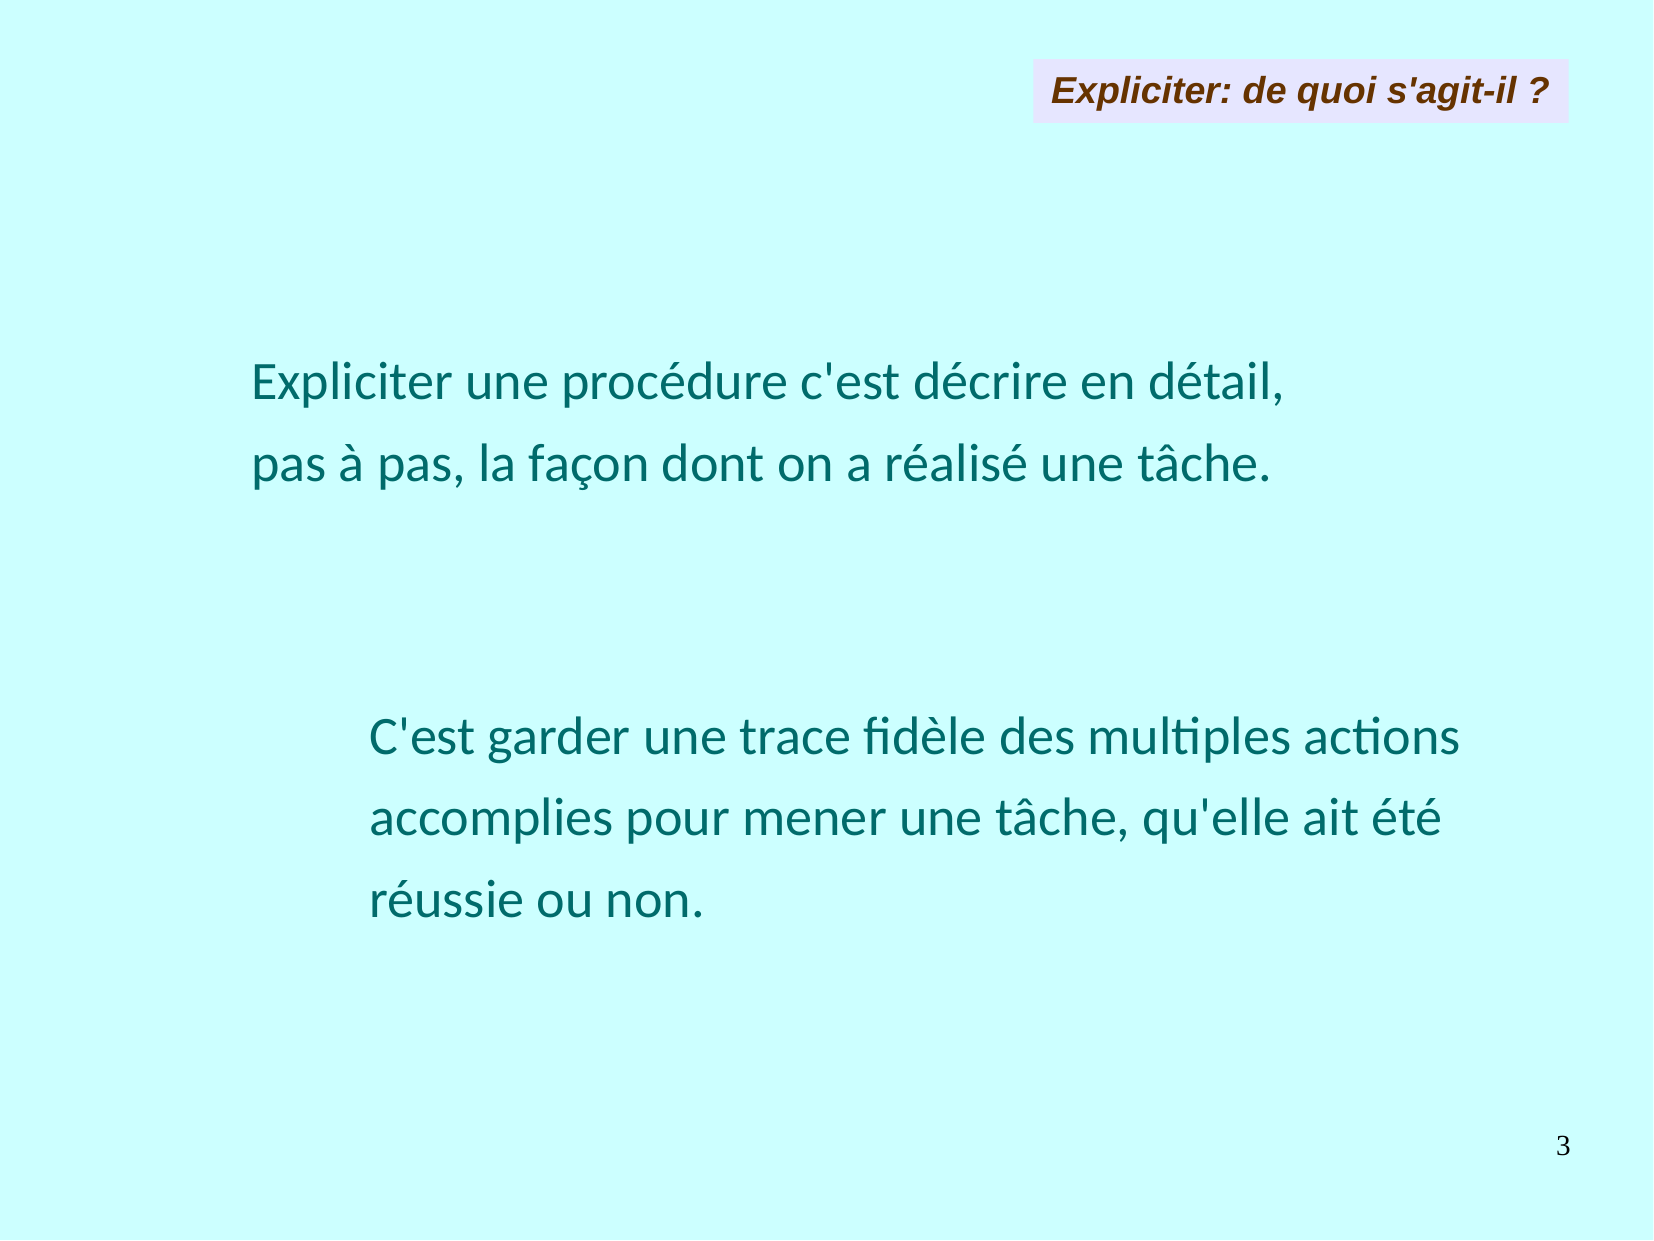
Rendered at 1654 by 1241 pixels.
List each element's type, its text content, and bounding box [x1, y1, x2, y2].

text_box Expliciter: de quoi s'agit-il ? [1033, 59, 1569, 123]
text_box Expliciter une procédure c'est décrire en détail, pas à pas, la façon dont on a réalisé une tâche. [236, 324, 1329, 532]
text_box C'est garder une trace fidèle des multiples actions accomplies pour mener une tâche, qu'elle ait été réussie ou non. [354, 679, 1536, 959]
